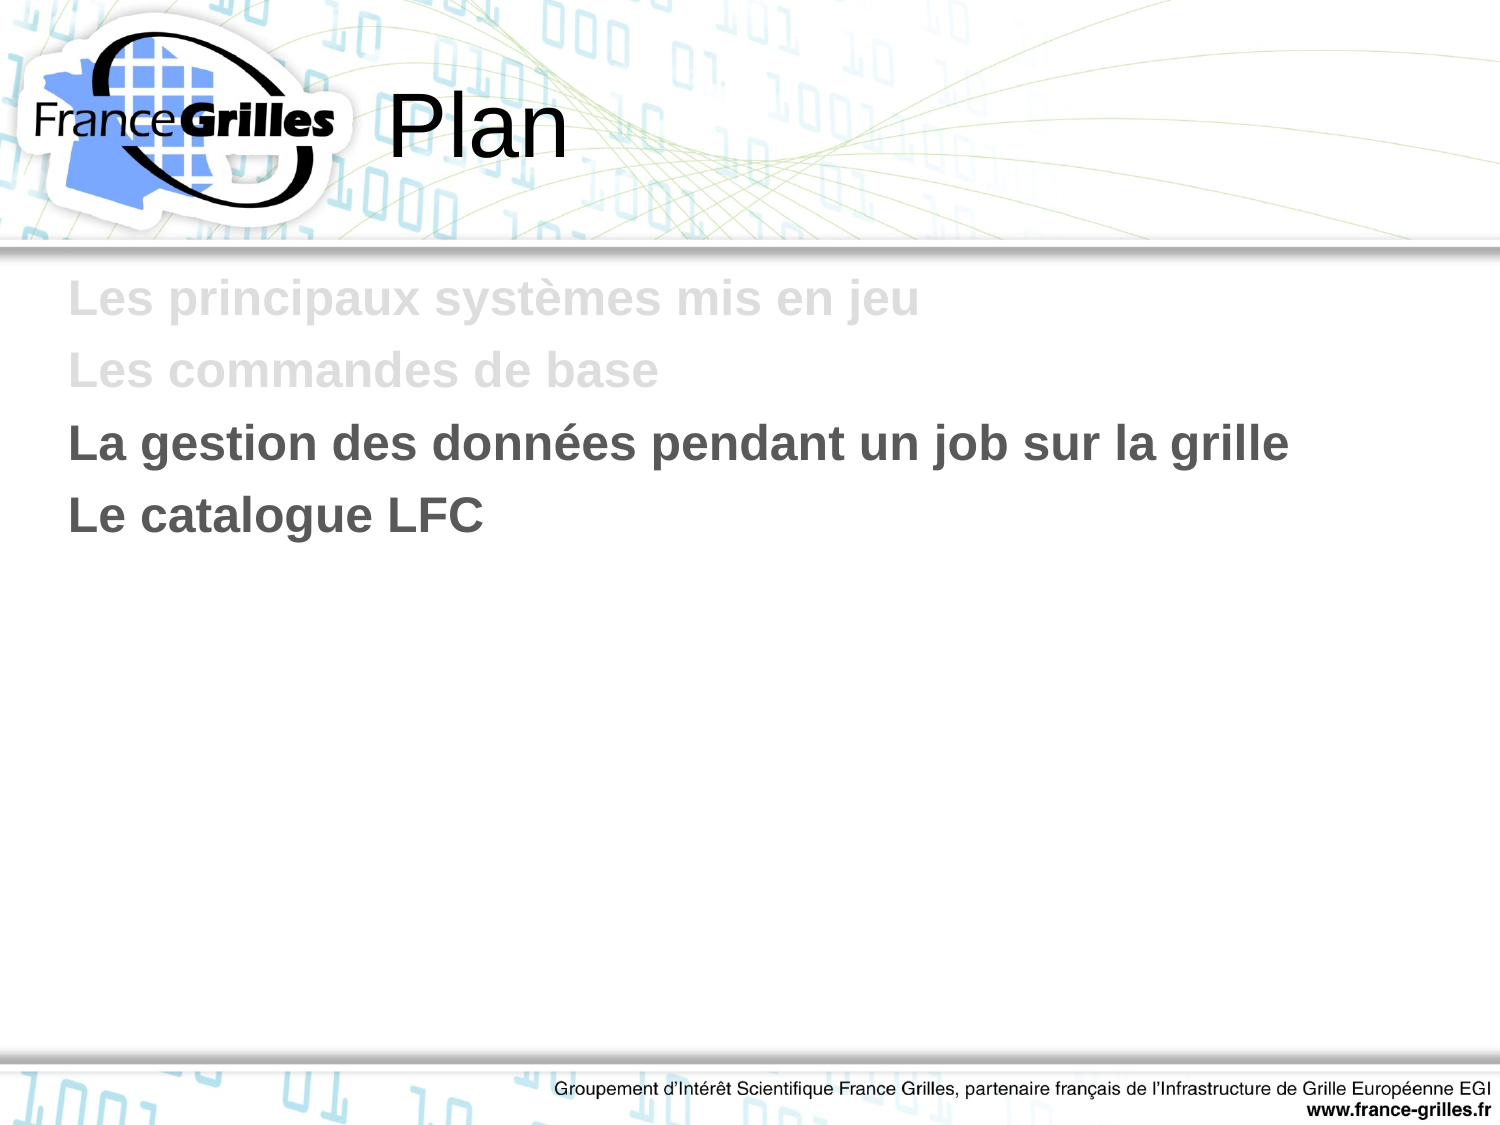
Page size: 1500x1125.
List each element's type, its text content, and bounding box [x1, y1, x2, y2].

list Les principaux systèmes mis en jeu Les commandes de base La gestion des données pendant un job sur la grille Le catalogue LFC [53, 262, 1459, 1024]
title Plan [372, 7, 1459, 244]
picture [0, 0, 1500, 1125]
